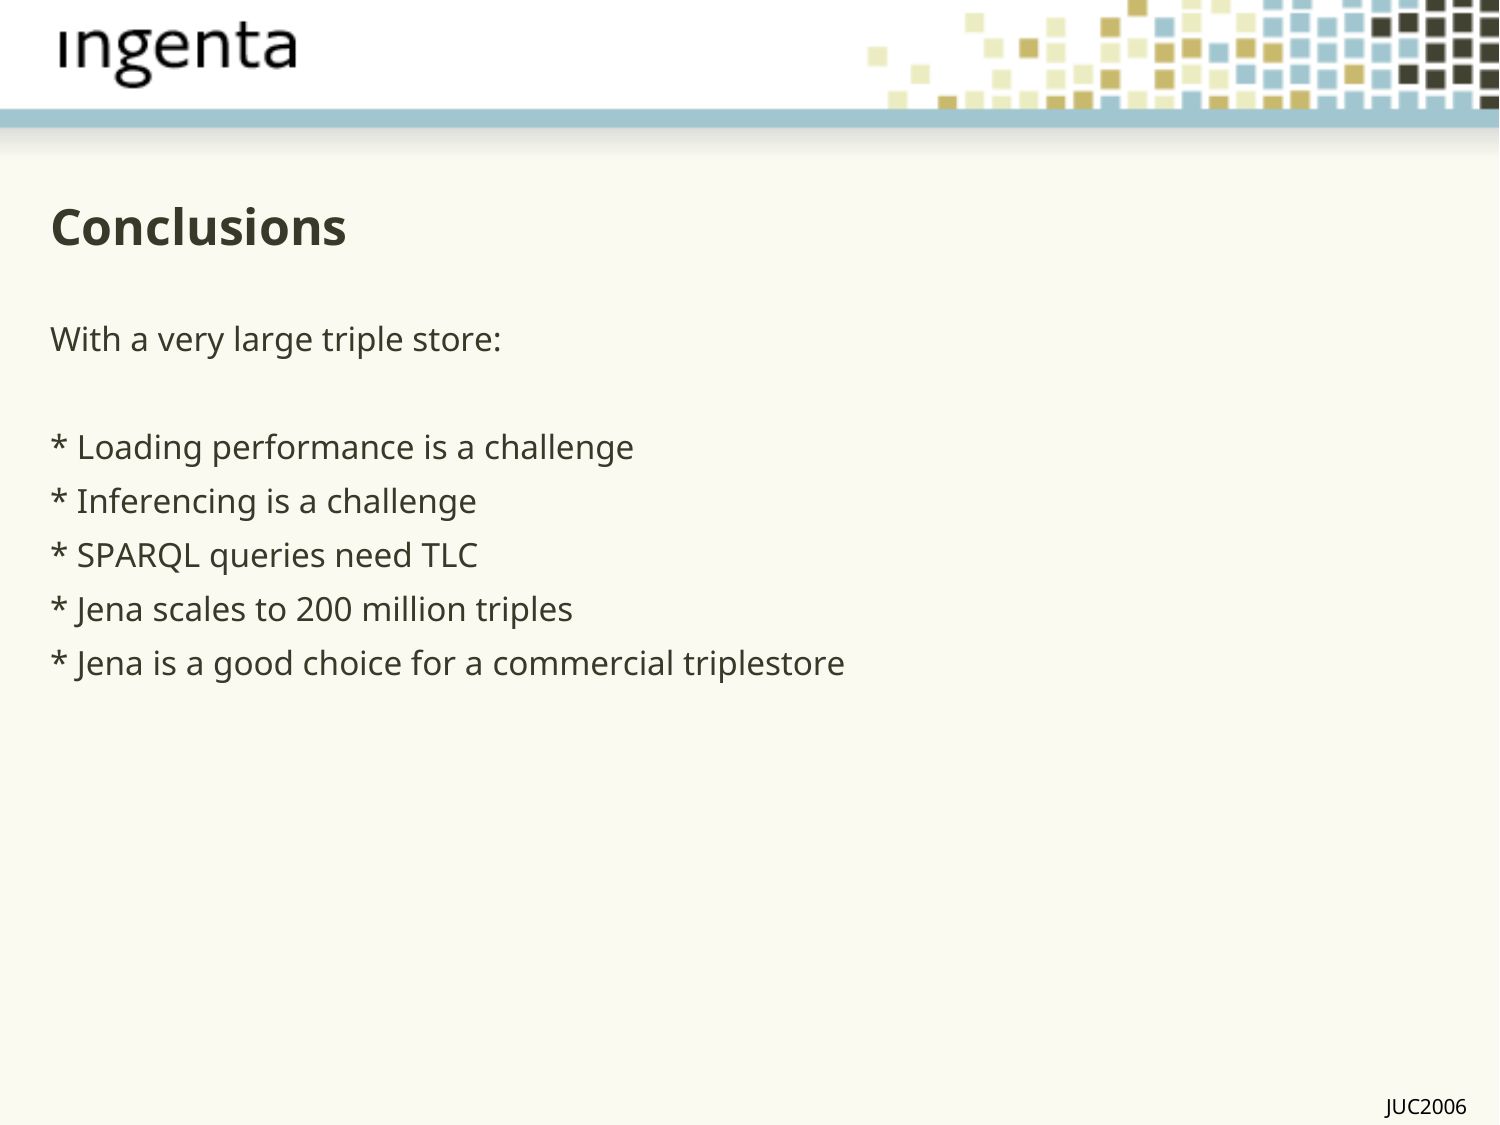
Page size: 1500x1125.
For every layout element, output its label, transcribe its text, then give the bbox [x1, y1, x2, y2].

list With a very large triple store: * Loading performance is a challenge * Inferencing is a challenge * SPARQL queries need TLC * Jena scales to 200 million triples * Jena is a good choice for a commercial triplestore [50, 262, 1375, 975]
picture [0, 0, 1499, 1125]
title Conclusions [50, 187, 1375, 262]
